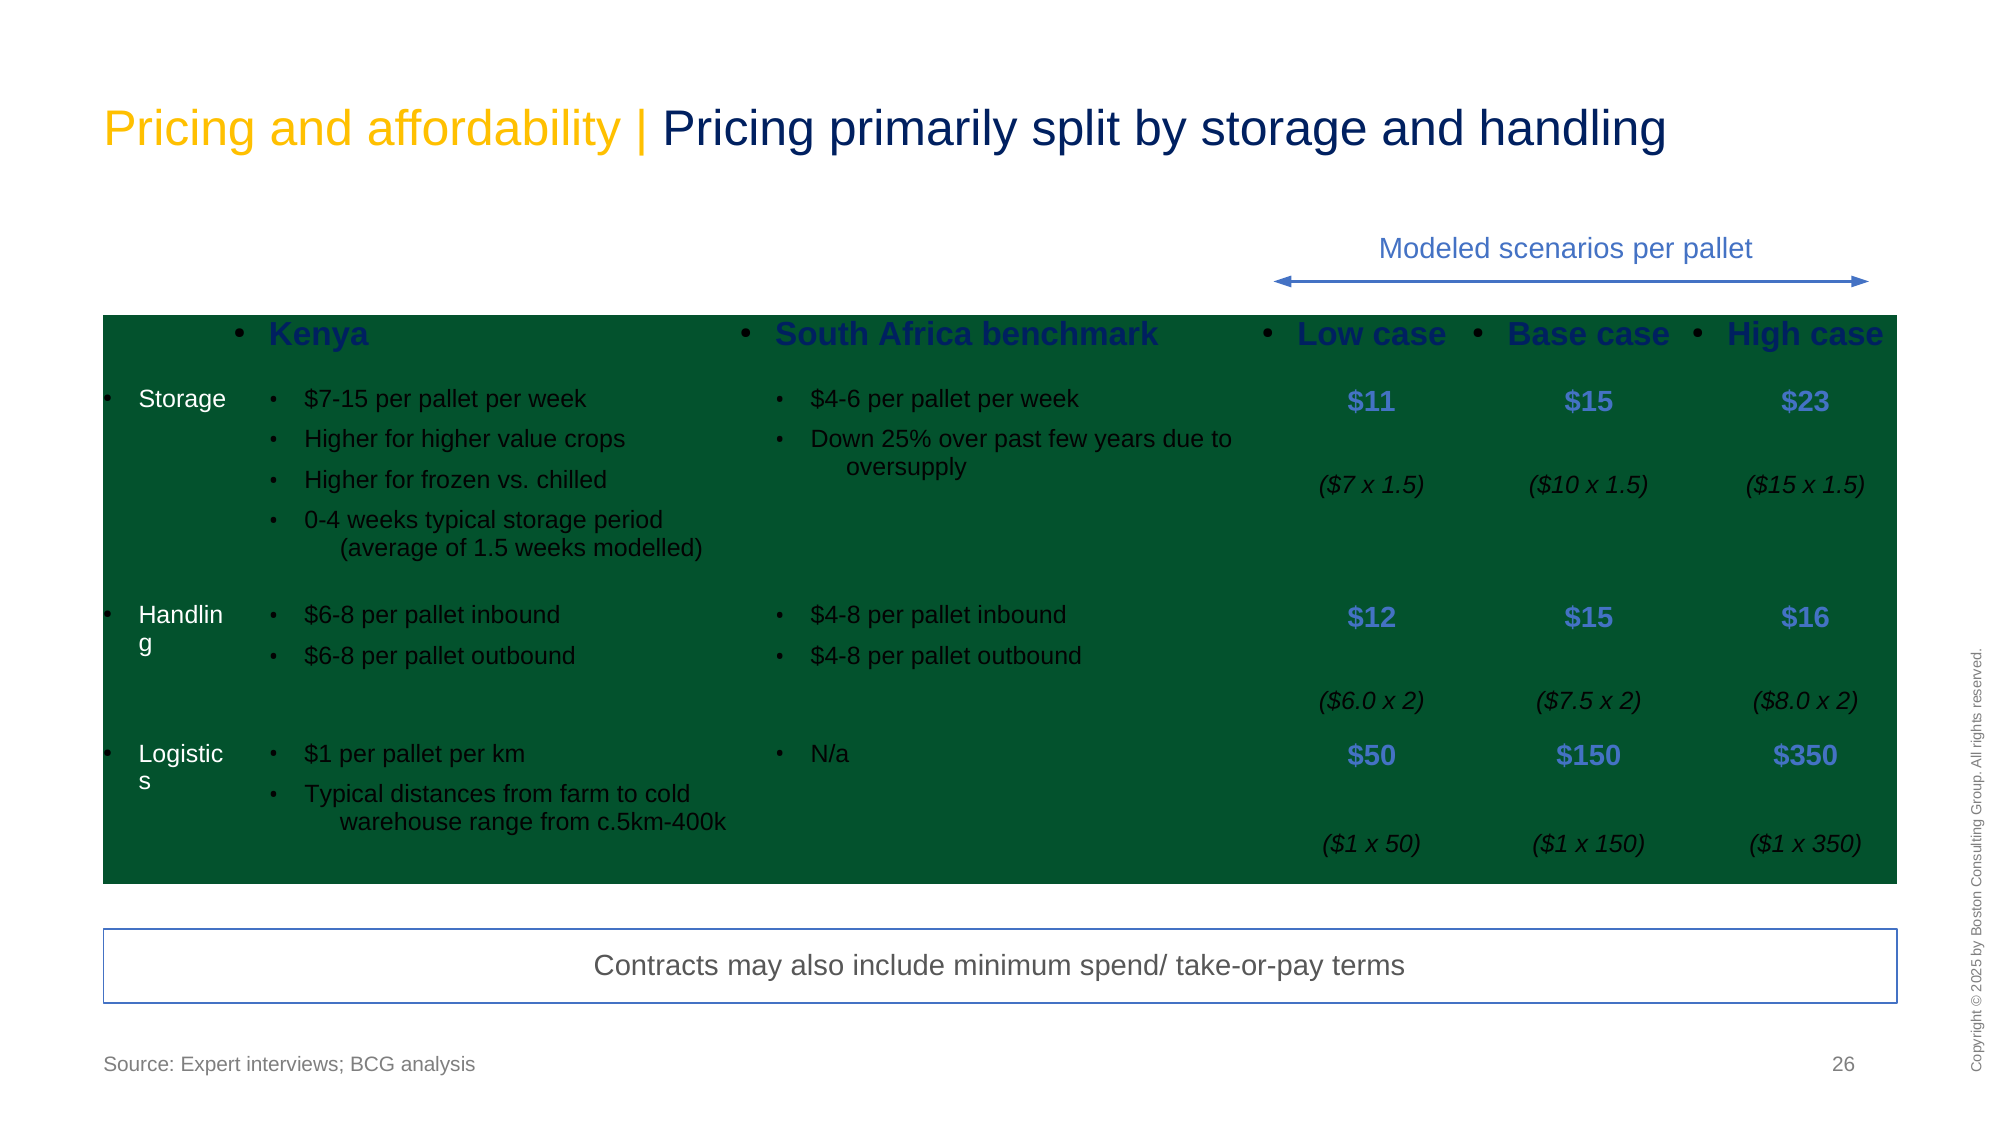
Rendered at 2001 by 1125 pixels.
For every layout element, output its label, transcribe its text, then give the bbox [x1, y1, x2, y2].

text_box Source: Expert interviews; BCG analysis [103, 1054, 1585, 1076]
title Pricing and affordability | Pricing primarily split by storage and handling [103, 102, 1897, 157]
table_cell $6-8 per pallet inbound $6-8 per pallet outbound [234, 601, 740, 739]
table_cell Storage [103, 385, 234, 601]
table_header Base case [1463, 315, 1680, 385]
table_cell $15 ($7.5 x 2) [1463, 601, 1680, 739]
table_cell $12 ($6.0 x 2) [1246, 601, 1463, 739]
table_cell $4-6 per pallet per week Down 25% over past few years due to oversupply [740, 385, 1246, 601]
table_cell Handling [103, 601, 234, 739]
table_cell $4-8 per pallet inbound $4-8 per pallet outbound [740, 601, 1246, 739]
table_cell $150 ($1 x 150) [1463, 739, 1680, 884]
table_cell $50 ($1 x 50) [1246, 739, 1463, 884]
text_box Contracts may also include minimum spend/ take-or-pay terms [103, 928, 1897, 1003]
table_cell N/a [740, 739, 1246, 884]
table_header South Africa benchmark [740, 315, 1246, 385]
table_header Kenya [234, 315, 740, 385]
table_cell $11 ($7 x 1.5) [1246, 385, 1463, 601]
table_cell $16 ($8.0 x 2) [1680, 601, 1897, 739]
text_box Modeled scenarios per pallet [1362, 225, 1770, 273]
table_cell $15 ($10 x 1.5) [1463, 385, 1680, 601]
table_cell $1 per pallet per km Typical distances from farm to cold warehouse range from c.5km-400k [234, 739, 740, 884]
table_cell $23 ($15 x 1.5) [1680, 385, 1897, 601]
table_cell $350 ($1 x 350) [1680, 739, 1897, 884]
table_header Low case [1246, 315, 1463, 385]
table_cell Logistics [103, 739, 234, 884]
table_header High case [1680, 315, 1897, 385]
table_cell $7-15 per pallet per week Higher for higher value crops Higher for frozen vs. chilled 0-4 weeks typical storage period (average of 1.5 weeks modelled) [234, 385, 740, 601]
table_header [103, 315, 234, 385]
